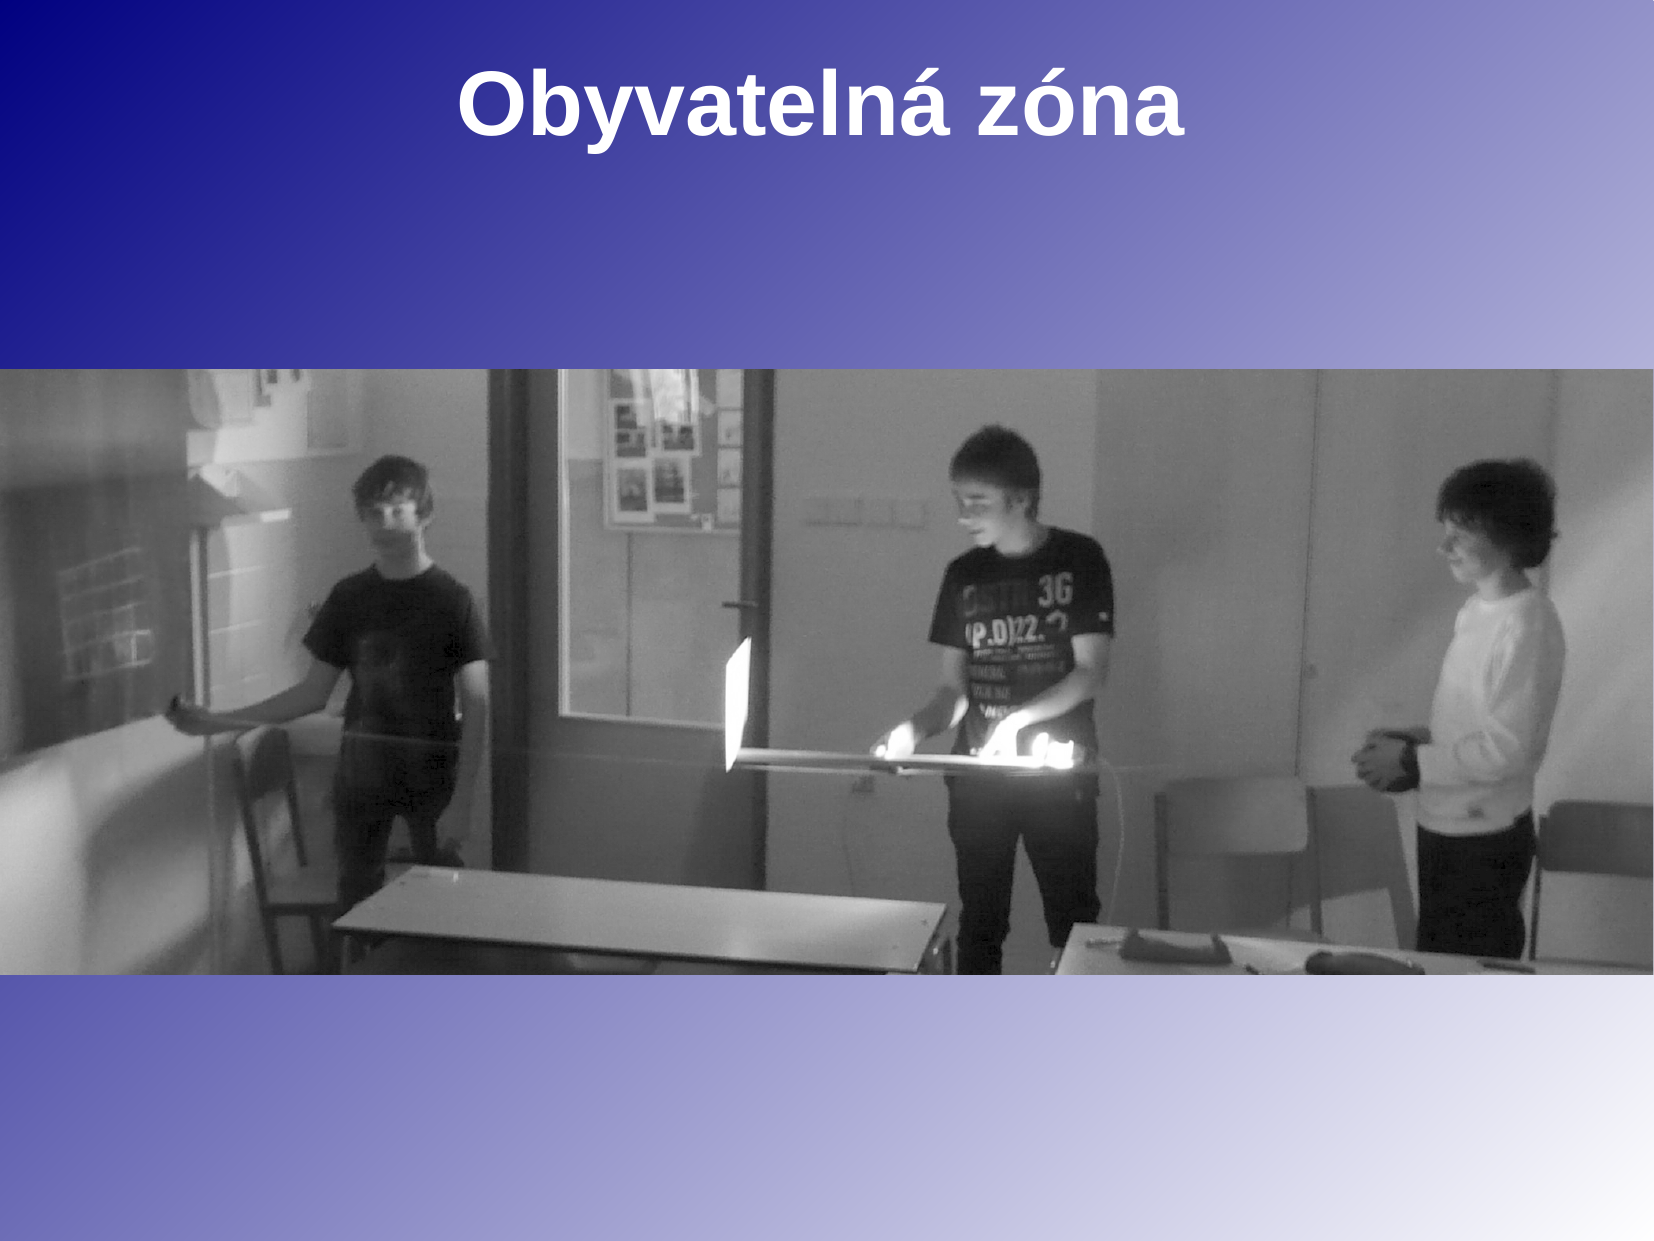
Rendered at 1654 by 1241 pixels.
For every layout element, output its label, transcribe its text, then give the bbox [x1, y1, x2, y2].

picture [0, 369, 1654, 975]
title Obyvatelná zóna [76, 0, 1565, 208]
